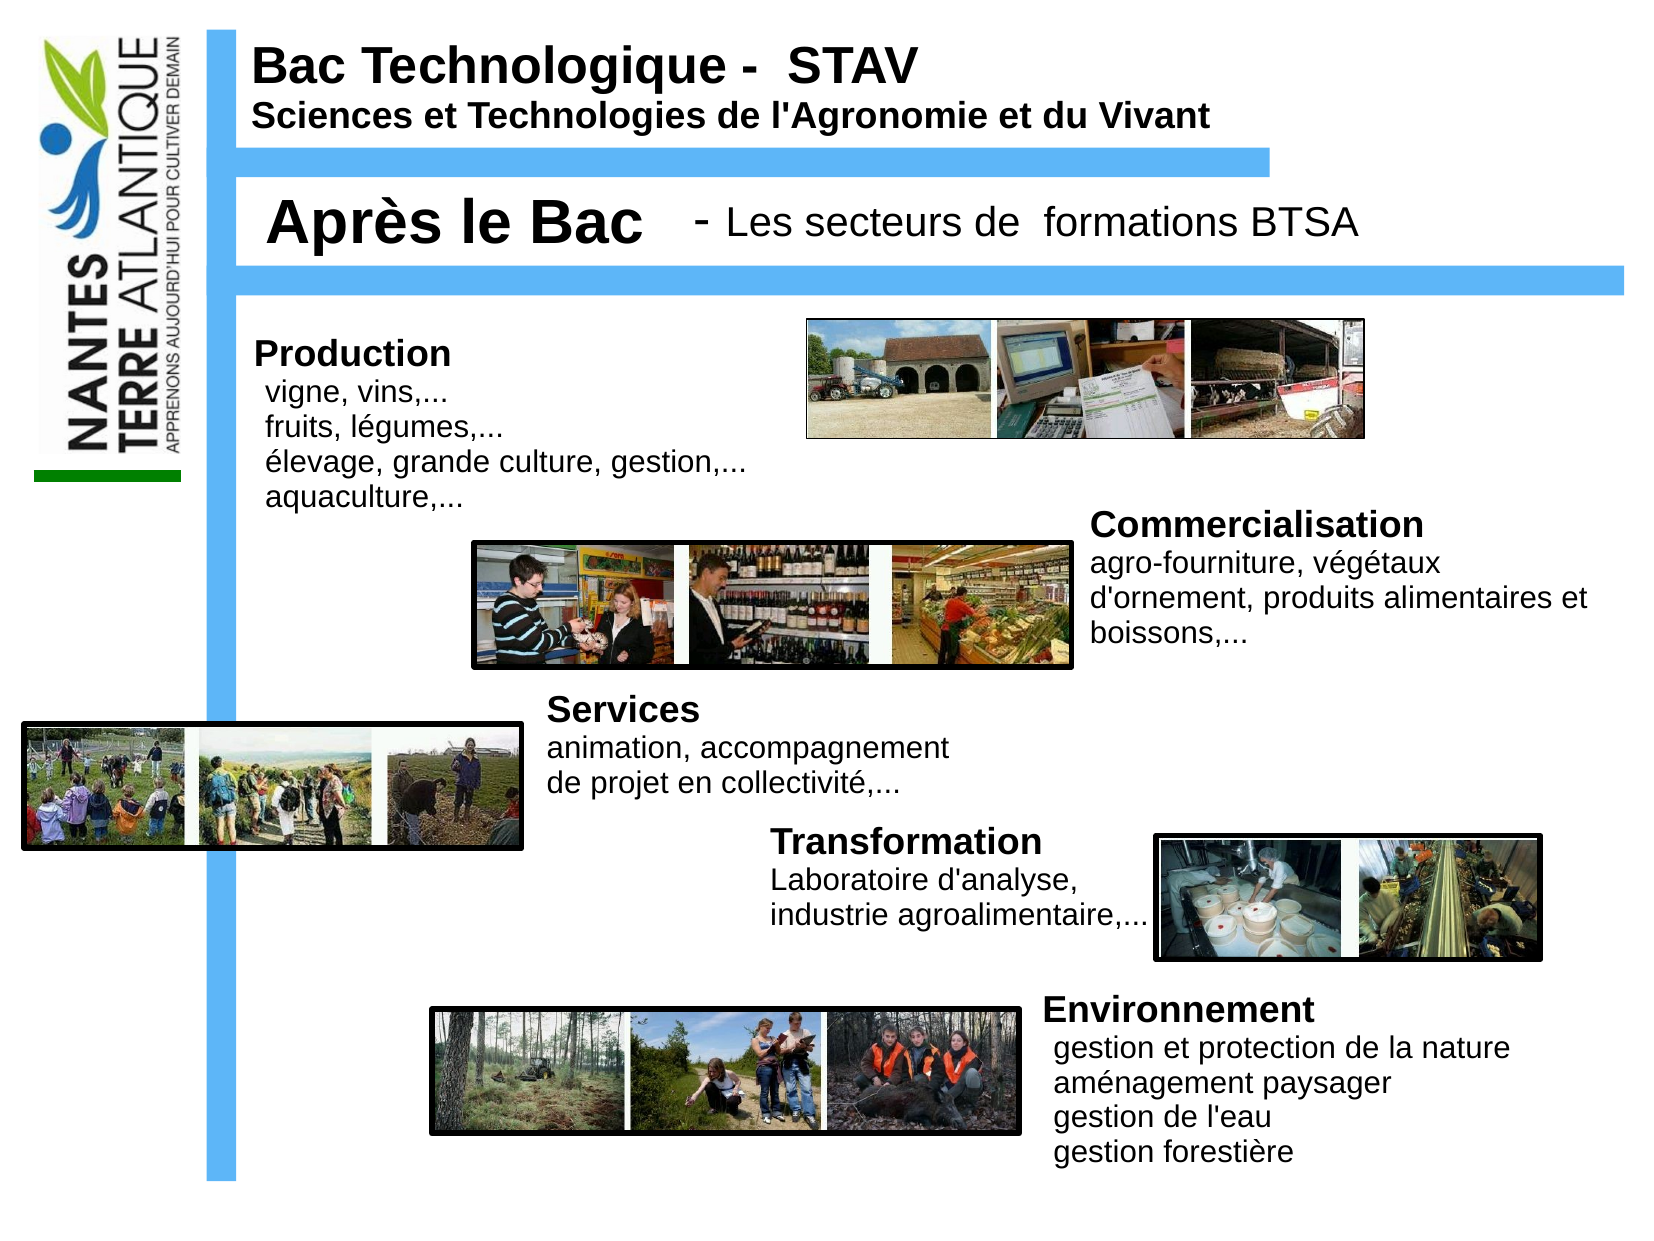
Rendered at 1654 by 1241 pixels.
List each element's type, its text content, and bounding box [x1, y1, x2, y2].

picture [27, 726, 519, 846]
text_box Commercialisation agro-fourniture, végétaux d'ornement, produits alimentaires et boissons,... [1075, 496, 1617, 682]
picture [1159, 838, 1538, 957]
picture [807, 320, 1364, 438]
picture [40, 37, 181, 454]
picture [434, 1012, 1017, 1131]
title Après le Bac [265, 177, 679, 266]
text_box Transformation Laboratoire d'analyse, industrie agroalimentaire,... [755, 813, 1488, 972]
text_box Environnement gestion et protection de la nature aménagement paysager gestion de l'eau gestion forestière [1027, 980, 1601, 1178]
text_box Services animation, accompagnement de projet en collectivité,... [531, 681, 975, 872]
text_box - Les secteurs de formations BTSA [679, 159, 1565, 278]
picture [477, 545, 1069, 664]
text_box Production vigne, vins,... fruits, légumes,... élevage, grande culture, gestion,... aquaculture,... [239, 325, 1616, 557]
